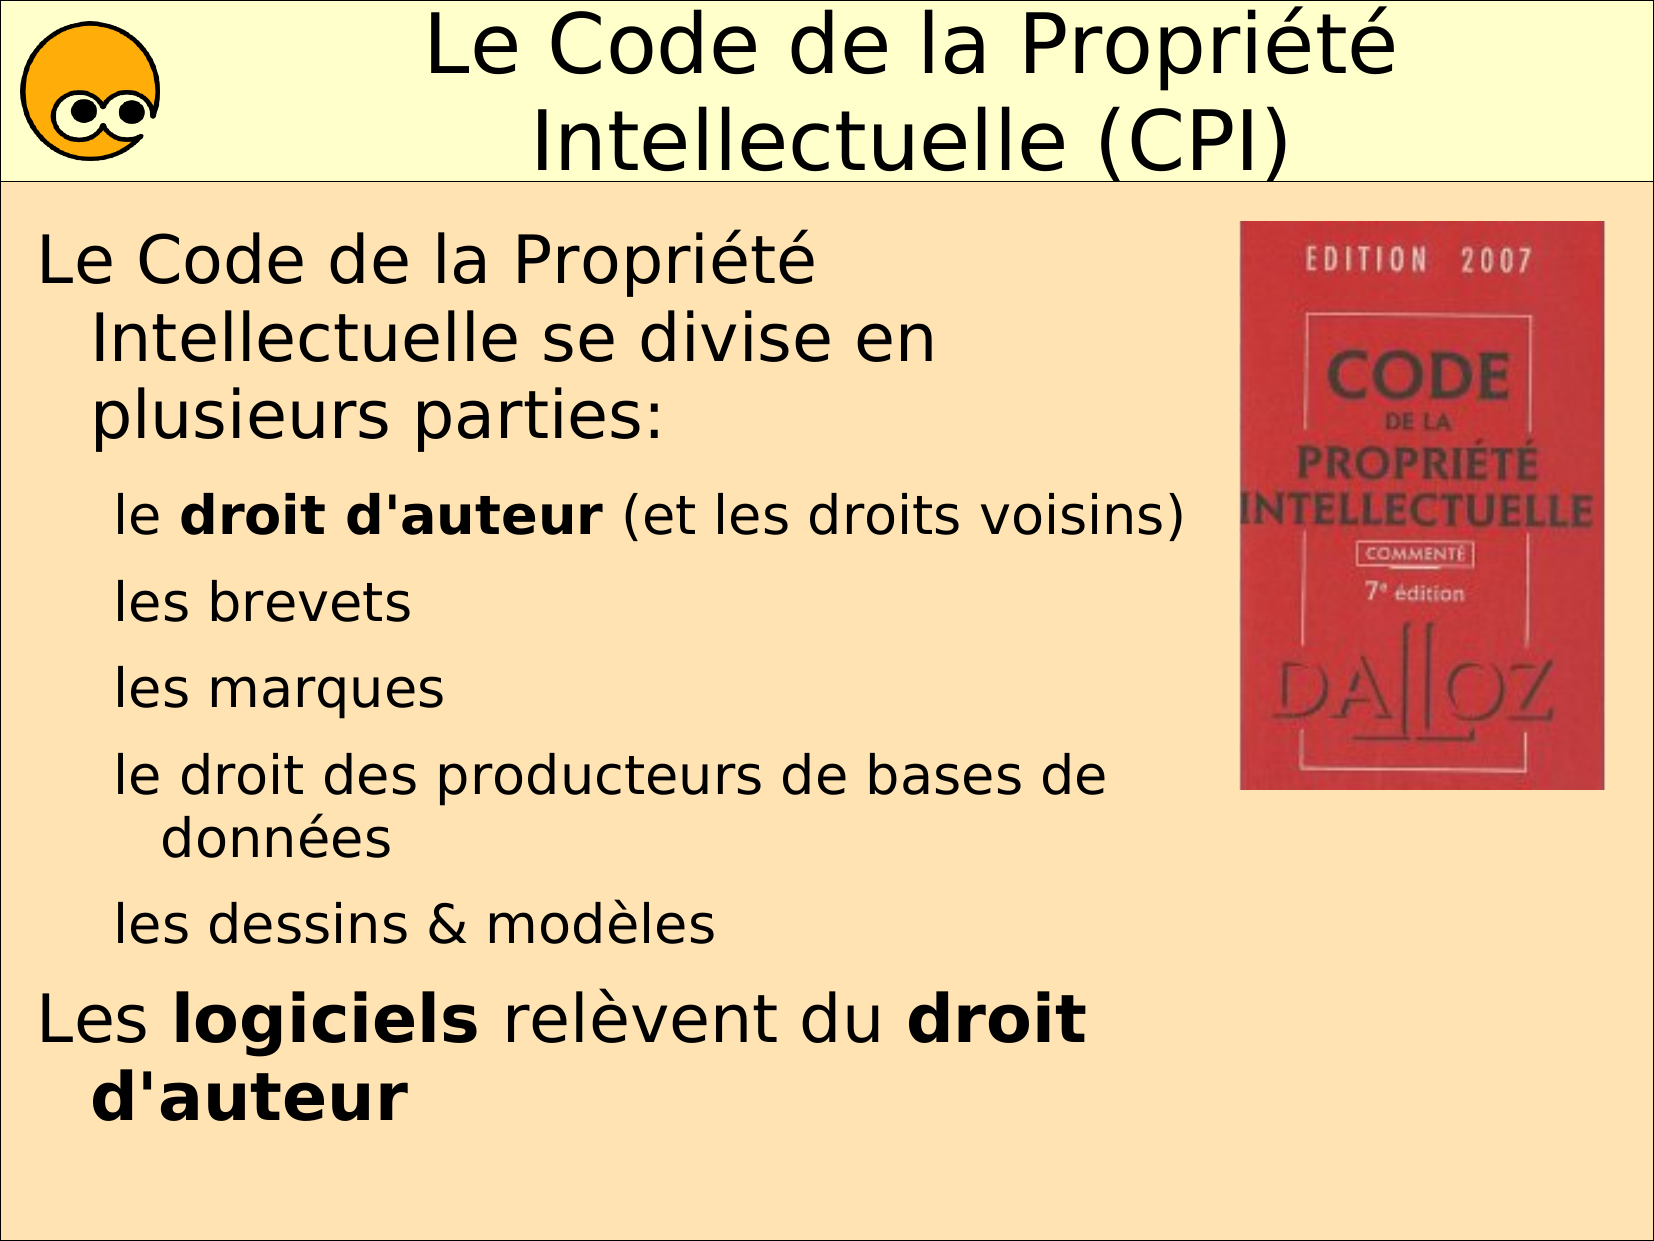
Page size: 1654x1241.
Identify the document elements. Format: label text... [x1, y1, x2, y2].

list Le Code de la Propriété Intellectuelle se divise en plusieurs parties: le droit d'auteur (et les droits voisins) les brevets les marques le droit des producteurs de bases de données les dessins & modèles Les logiciels relèvent du droit d'auteur [19, 221, 1216, 1200]
title Le Code de la Propriété Intellectuelle (CPI) [203, 0, 1620, 191]
picture [1238, 221, 1608, 790]
picture [20, 21, 160, 161]
